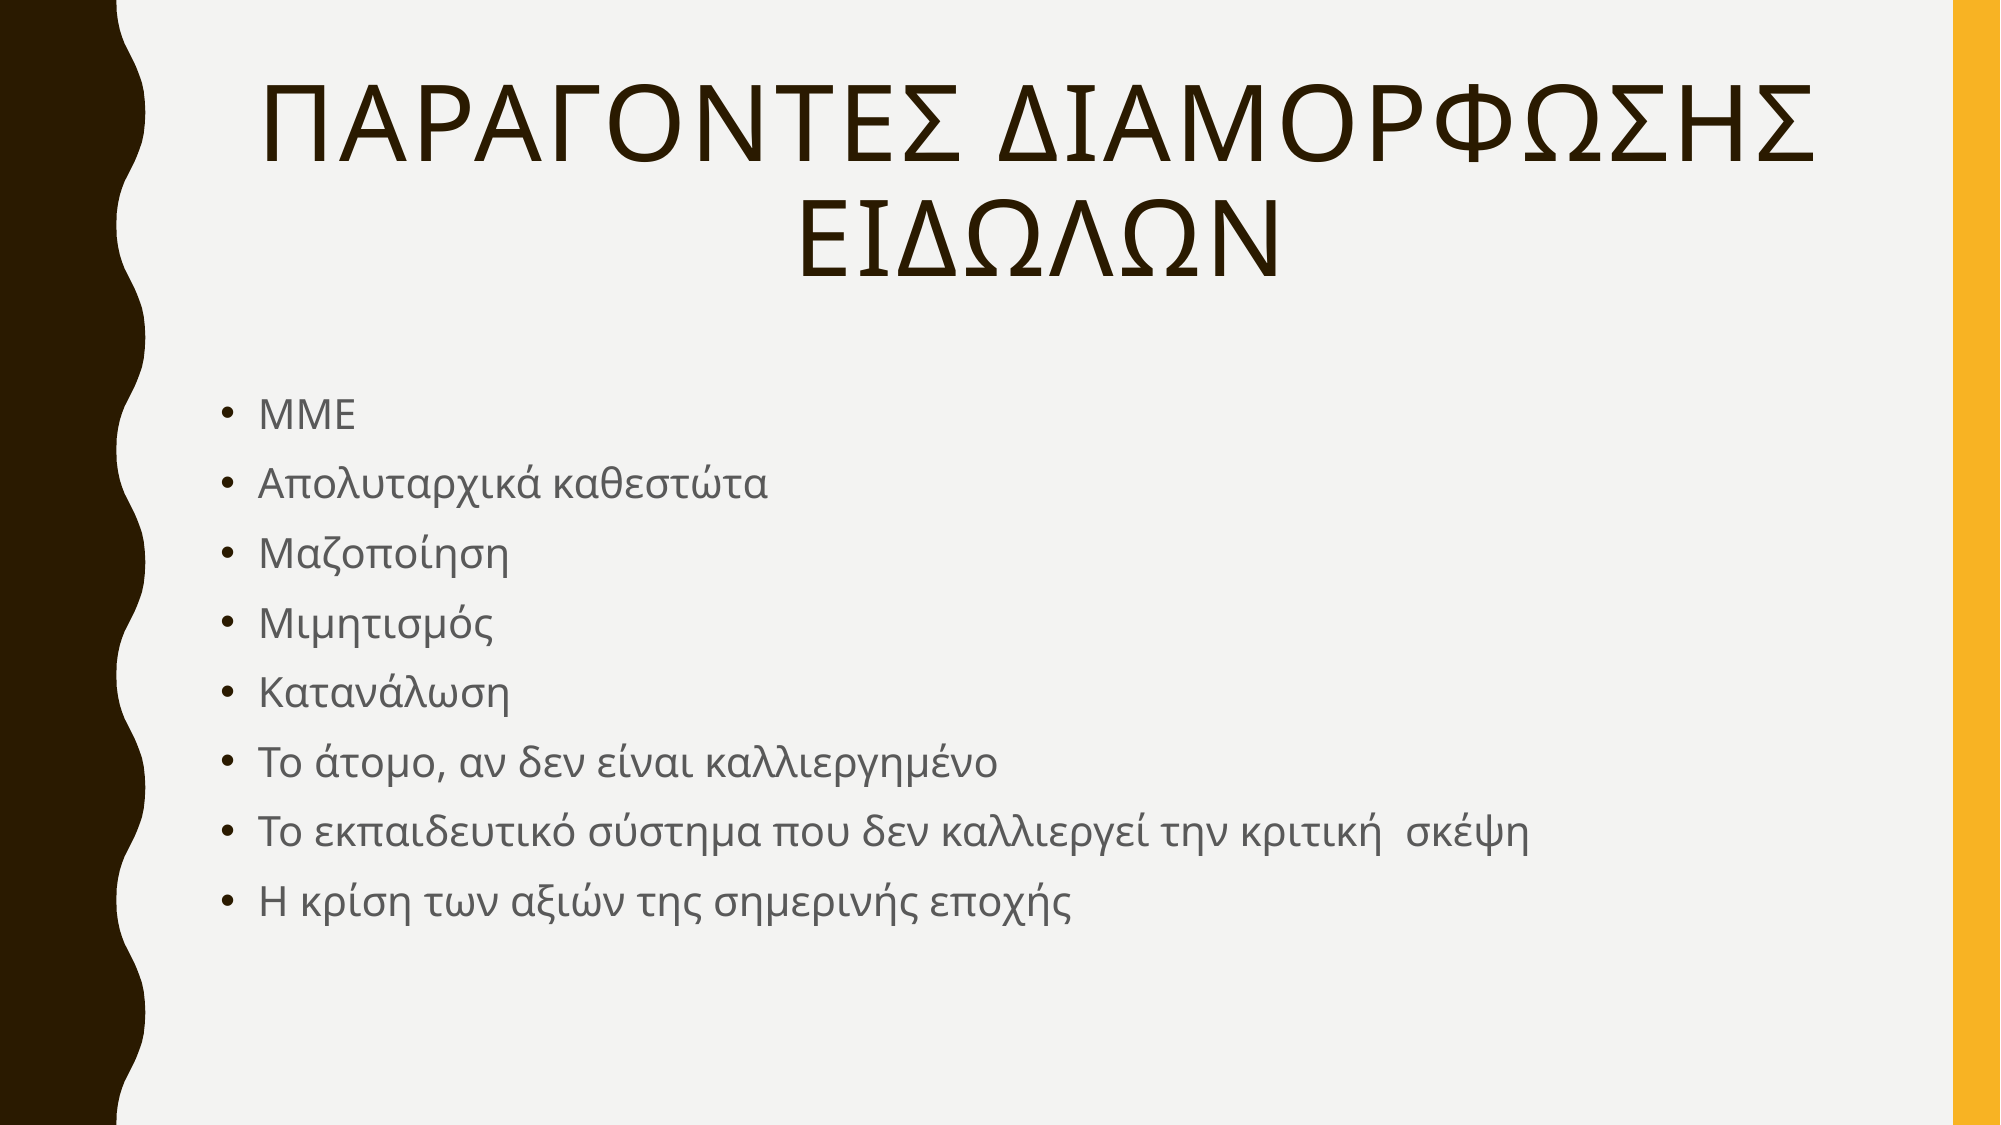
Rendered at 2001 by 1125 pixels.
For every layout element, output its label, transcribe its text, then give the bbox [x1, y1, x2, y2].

title Παραγοντες διαμορφωσησ ειδωλων [205, 62, 1876, 308]
list ΜΜΕ Απολυταρχικά καθεστώτα Μαζοποίηση Μιμητισμός Κατανάλωση Το άτομο, αν δεν είναι καλλιεργημένο Το εκπαιδευτικό σύστημα που δεν καλλιεργεί την κριτική σκέψη Η κρίση των αξιών της σημερινής εποχής [205, 375, 1876, 965]
